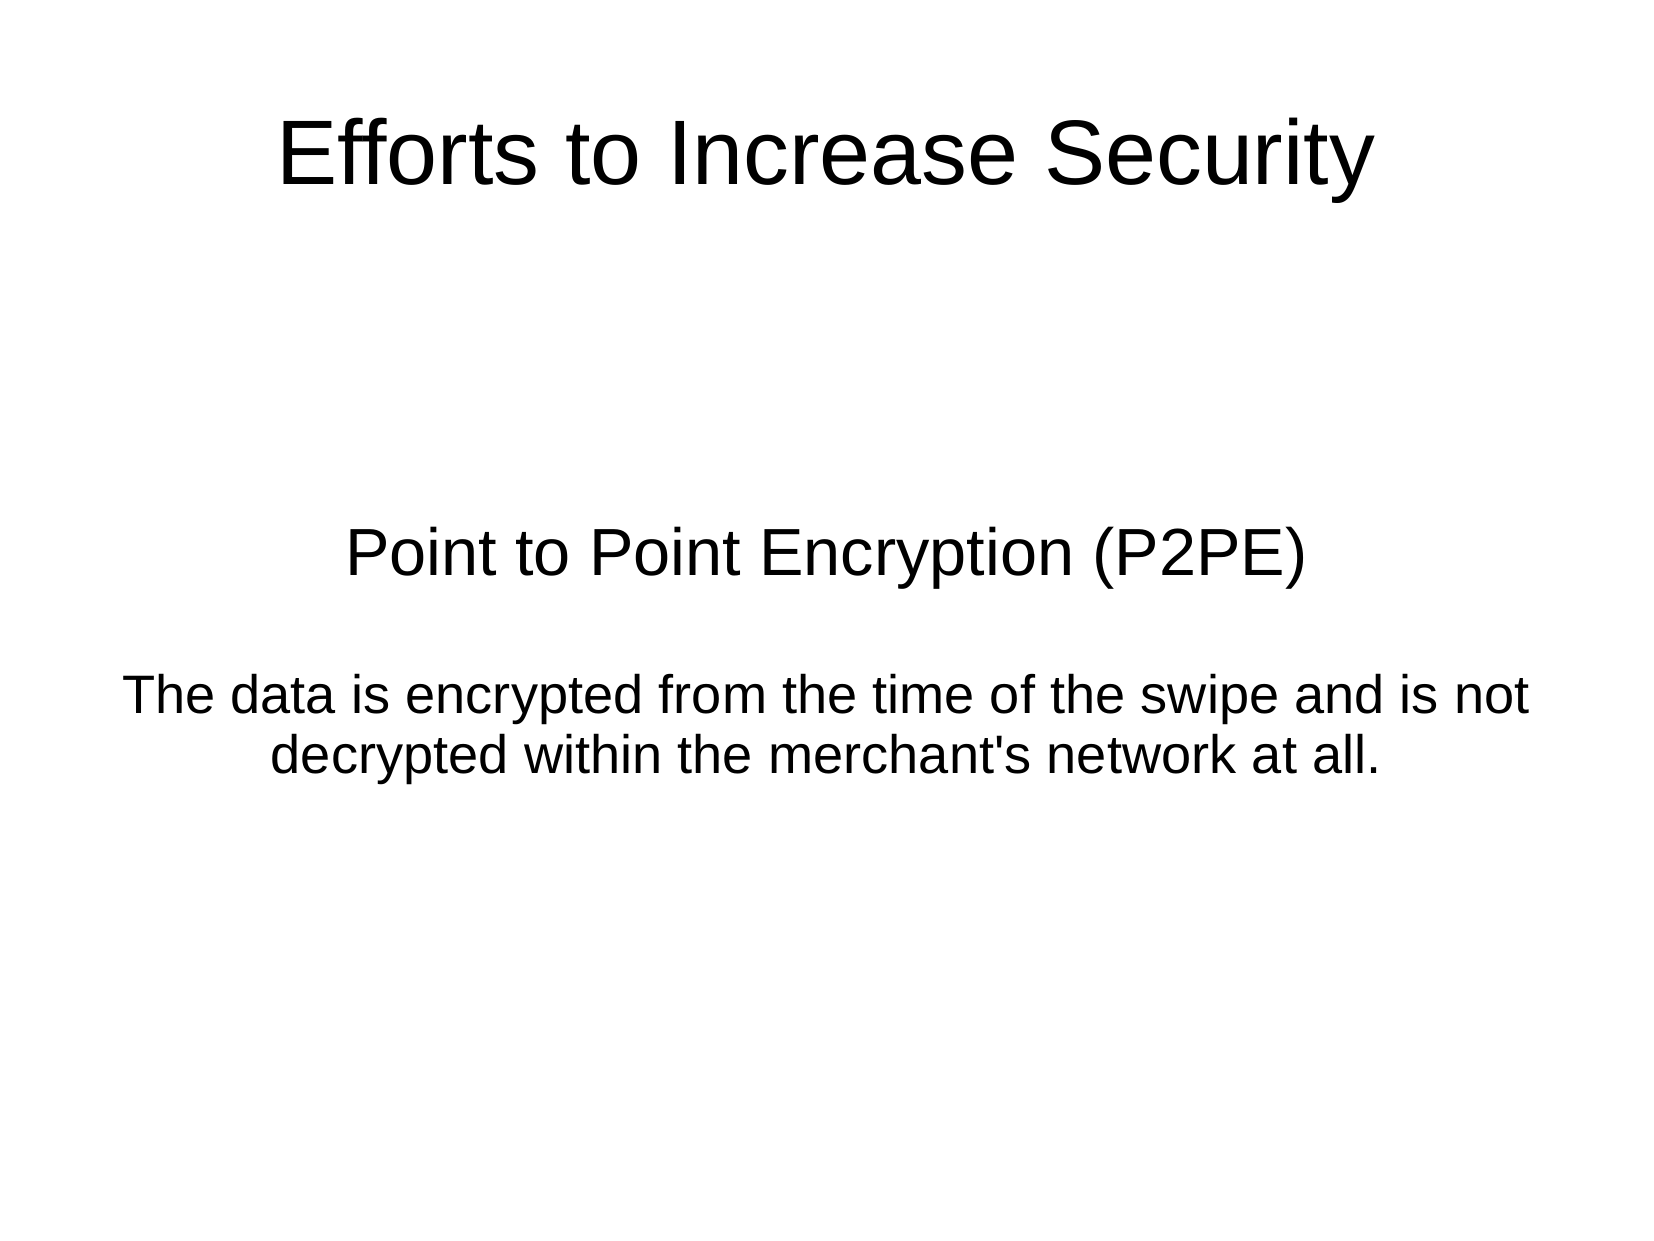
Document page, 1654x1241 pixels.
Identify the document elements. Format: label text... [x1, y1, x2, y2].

subtitle Point to Point Encryption (P2PE) The data is encrypted from the time of the swipe and is not decrypted within the merchant's network at all. [82, 290, 1571, 1010]
title Efforts to Increase Security [82, 49, 1571, 257]
